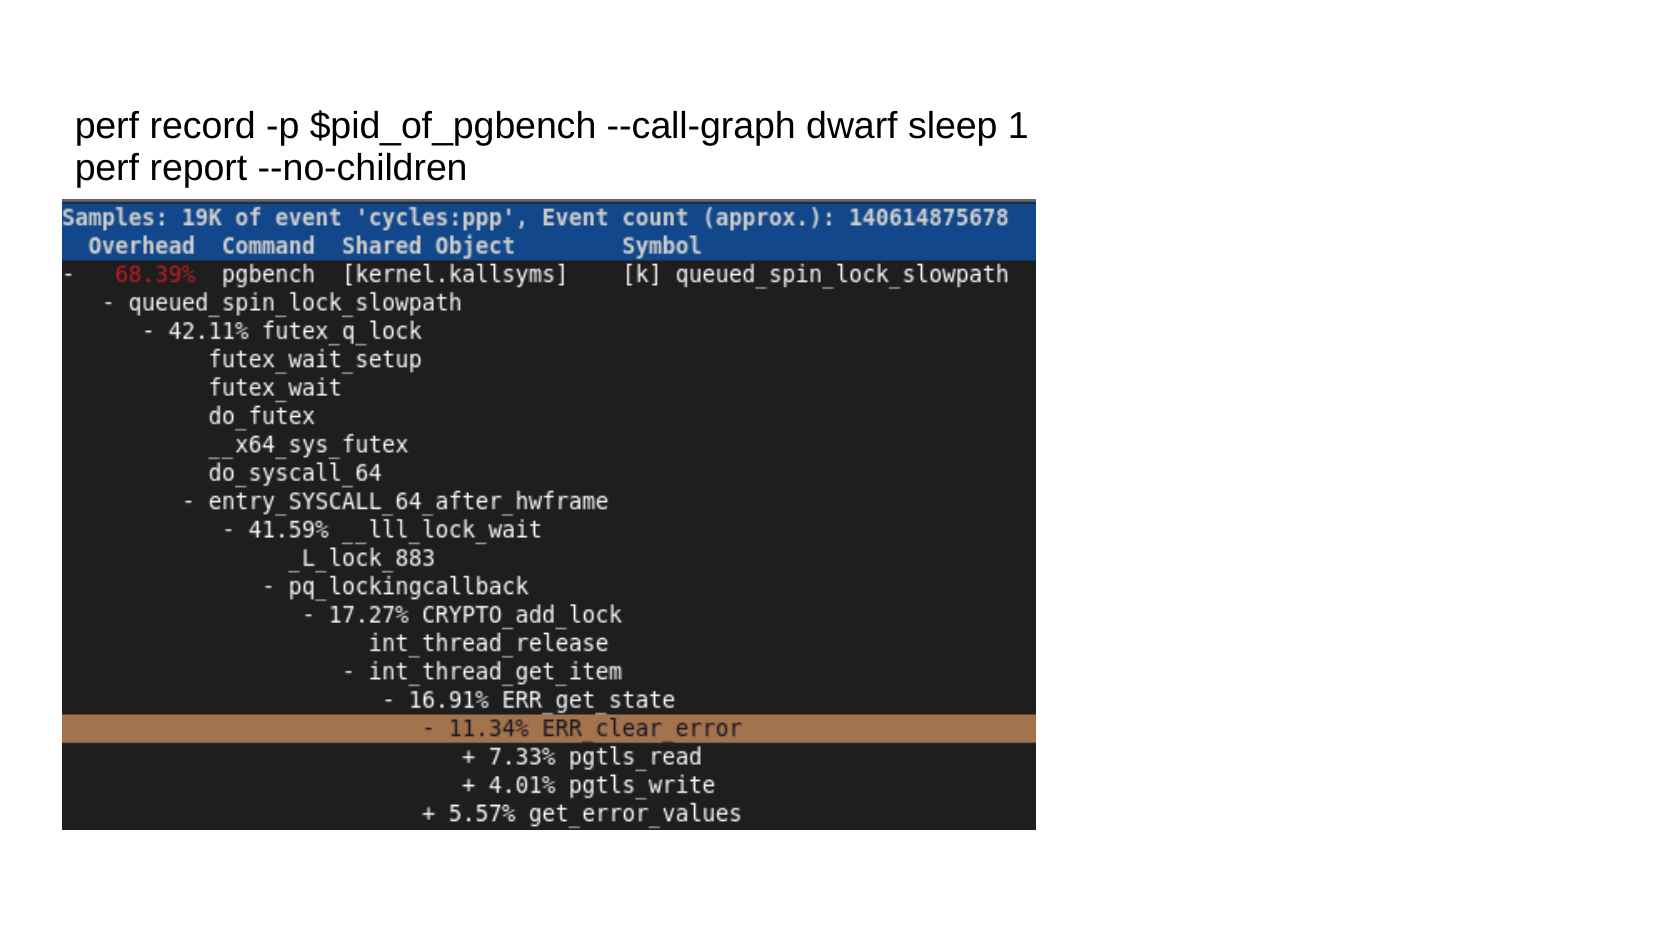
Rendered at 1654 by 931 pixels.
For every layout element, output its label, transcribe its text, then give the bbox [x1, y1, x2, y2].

text_box perf record -p $pid_of_pgbench --call-graph dwarf sleep 1 perf report --no-children [60, 97, 1591, 238]
picture [62, 199, 1036, 830]
